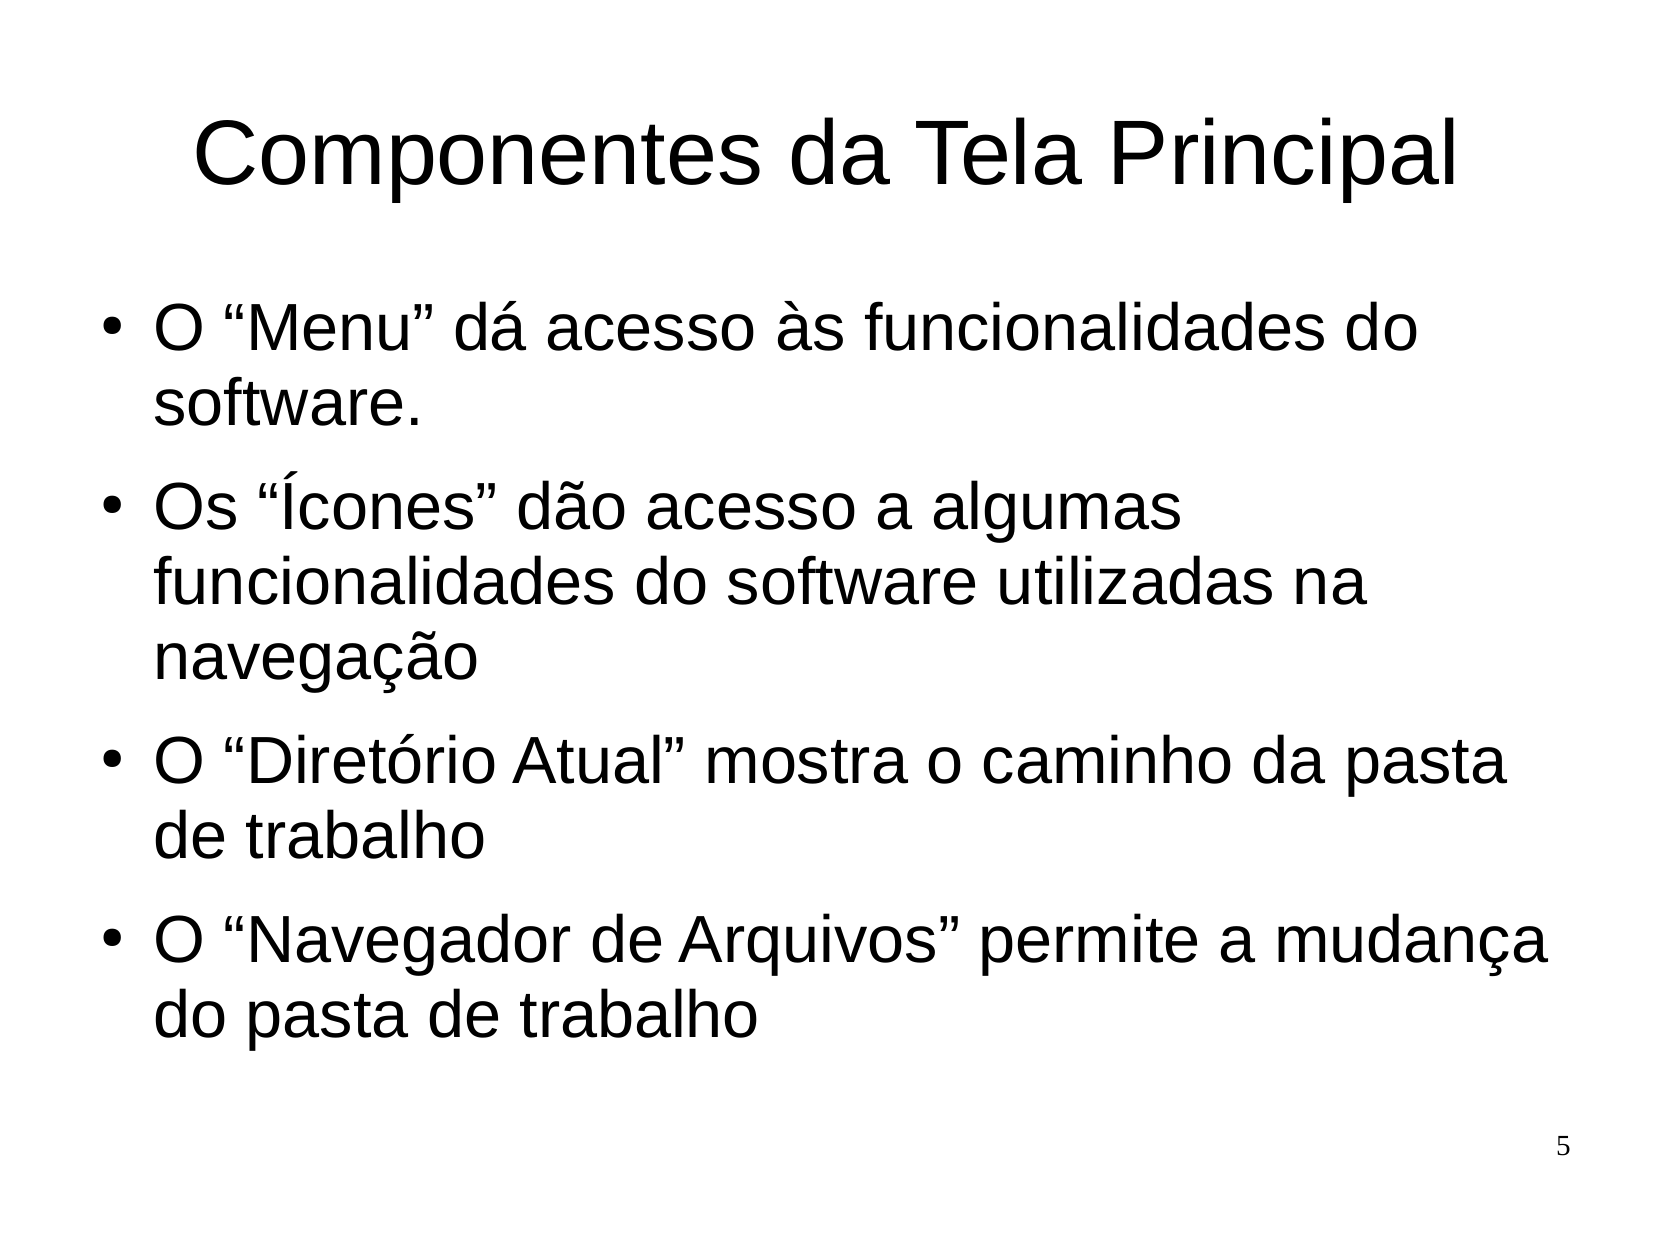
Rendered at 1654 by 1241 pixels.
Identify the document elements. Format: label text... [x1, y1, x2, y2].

list O “Menu” dá acesso às funcionalidades do software. Os “Ícones” dão acesso a algumas funcionalidades do software utilizadas na navegação O “Diretório Atual” mostra o caminho da pasta de trabalho O “Navegador de Arquivos” permite a mudança do pasta de trabalho [82, 290, 1571, 1170]
title Componentes da Tela Principal [82, 49, 1571, 257]
